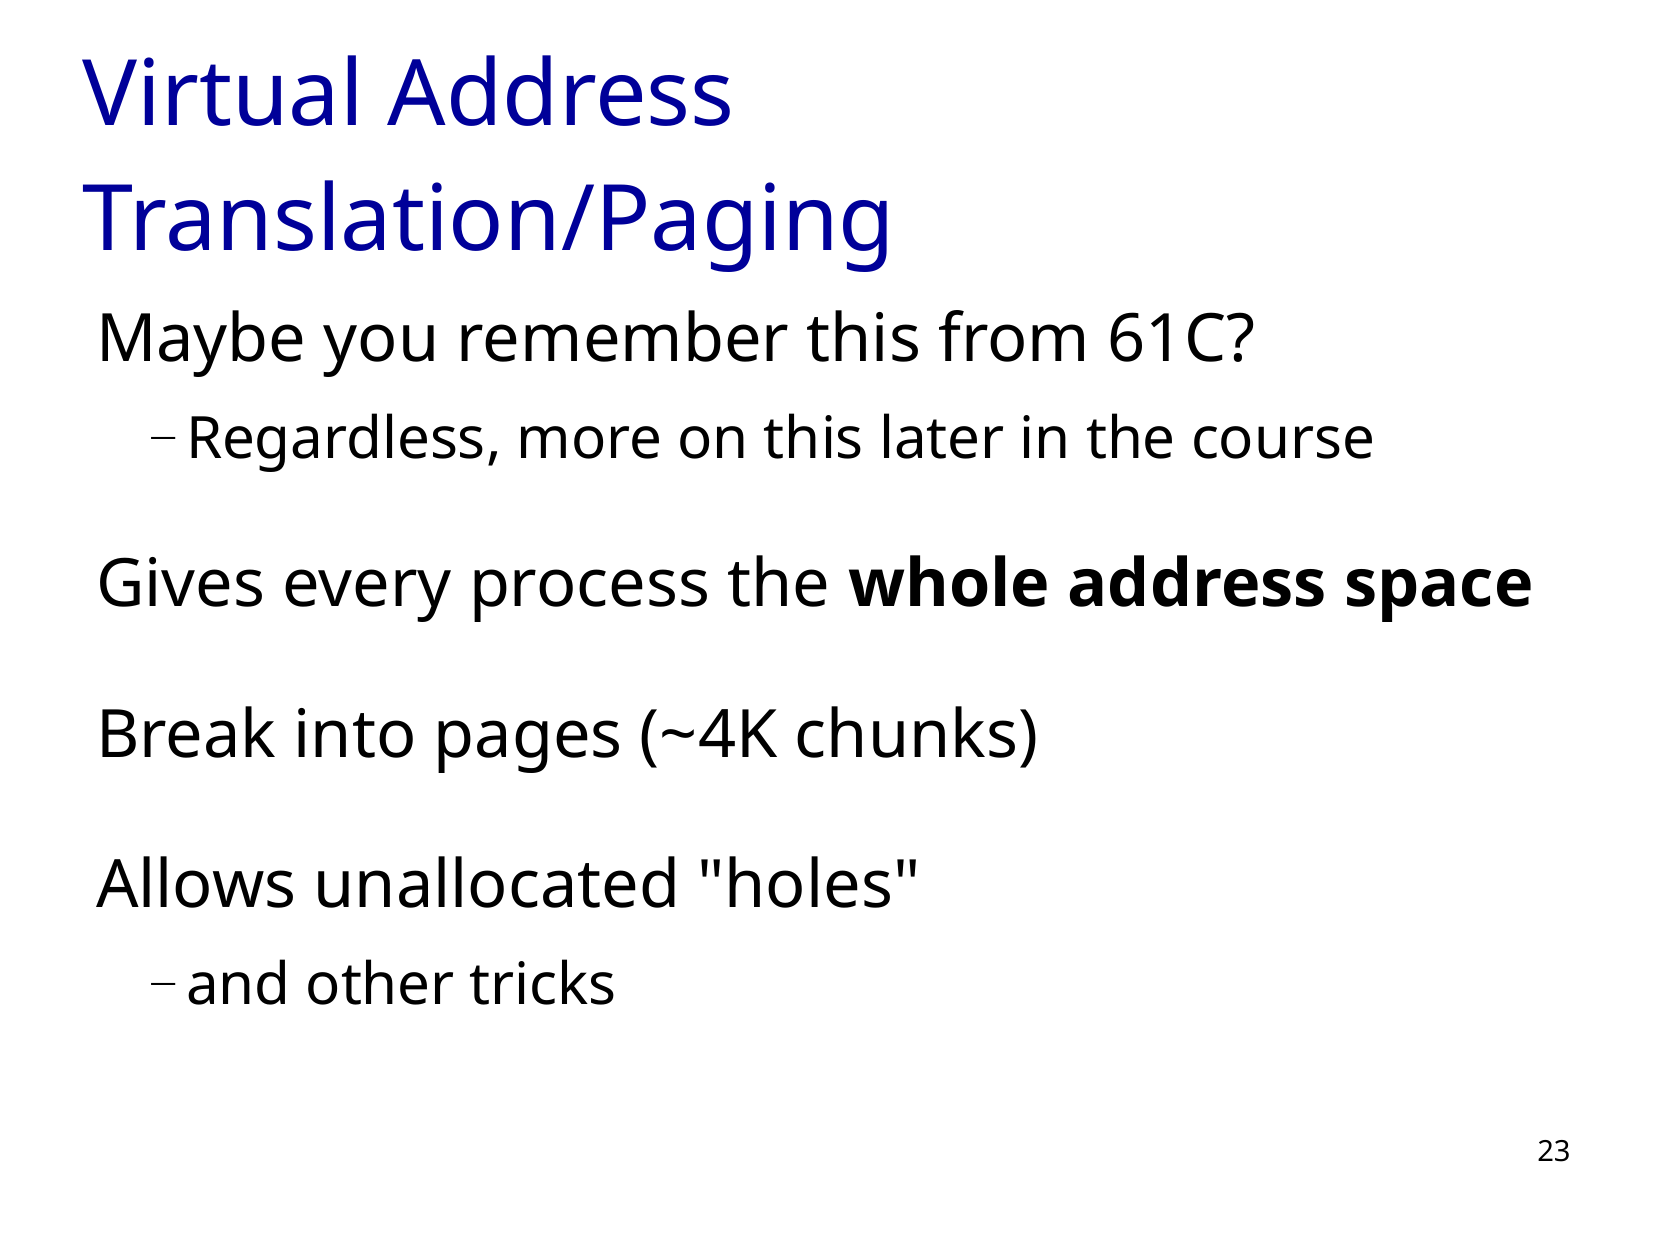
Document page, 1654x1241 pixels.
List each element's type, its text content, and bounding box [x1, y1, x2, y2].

list Maybe you remember this from 61C? Regardless, more on this later in the course Gives every process the whole address space Break into pages (~4K chunks) Allows unallocated "holes" and other tricks [60, 290, 1571, 1096]
title Virtual Address Translation/Paging [82, 49, 1571, 257]
